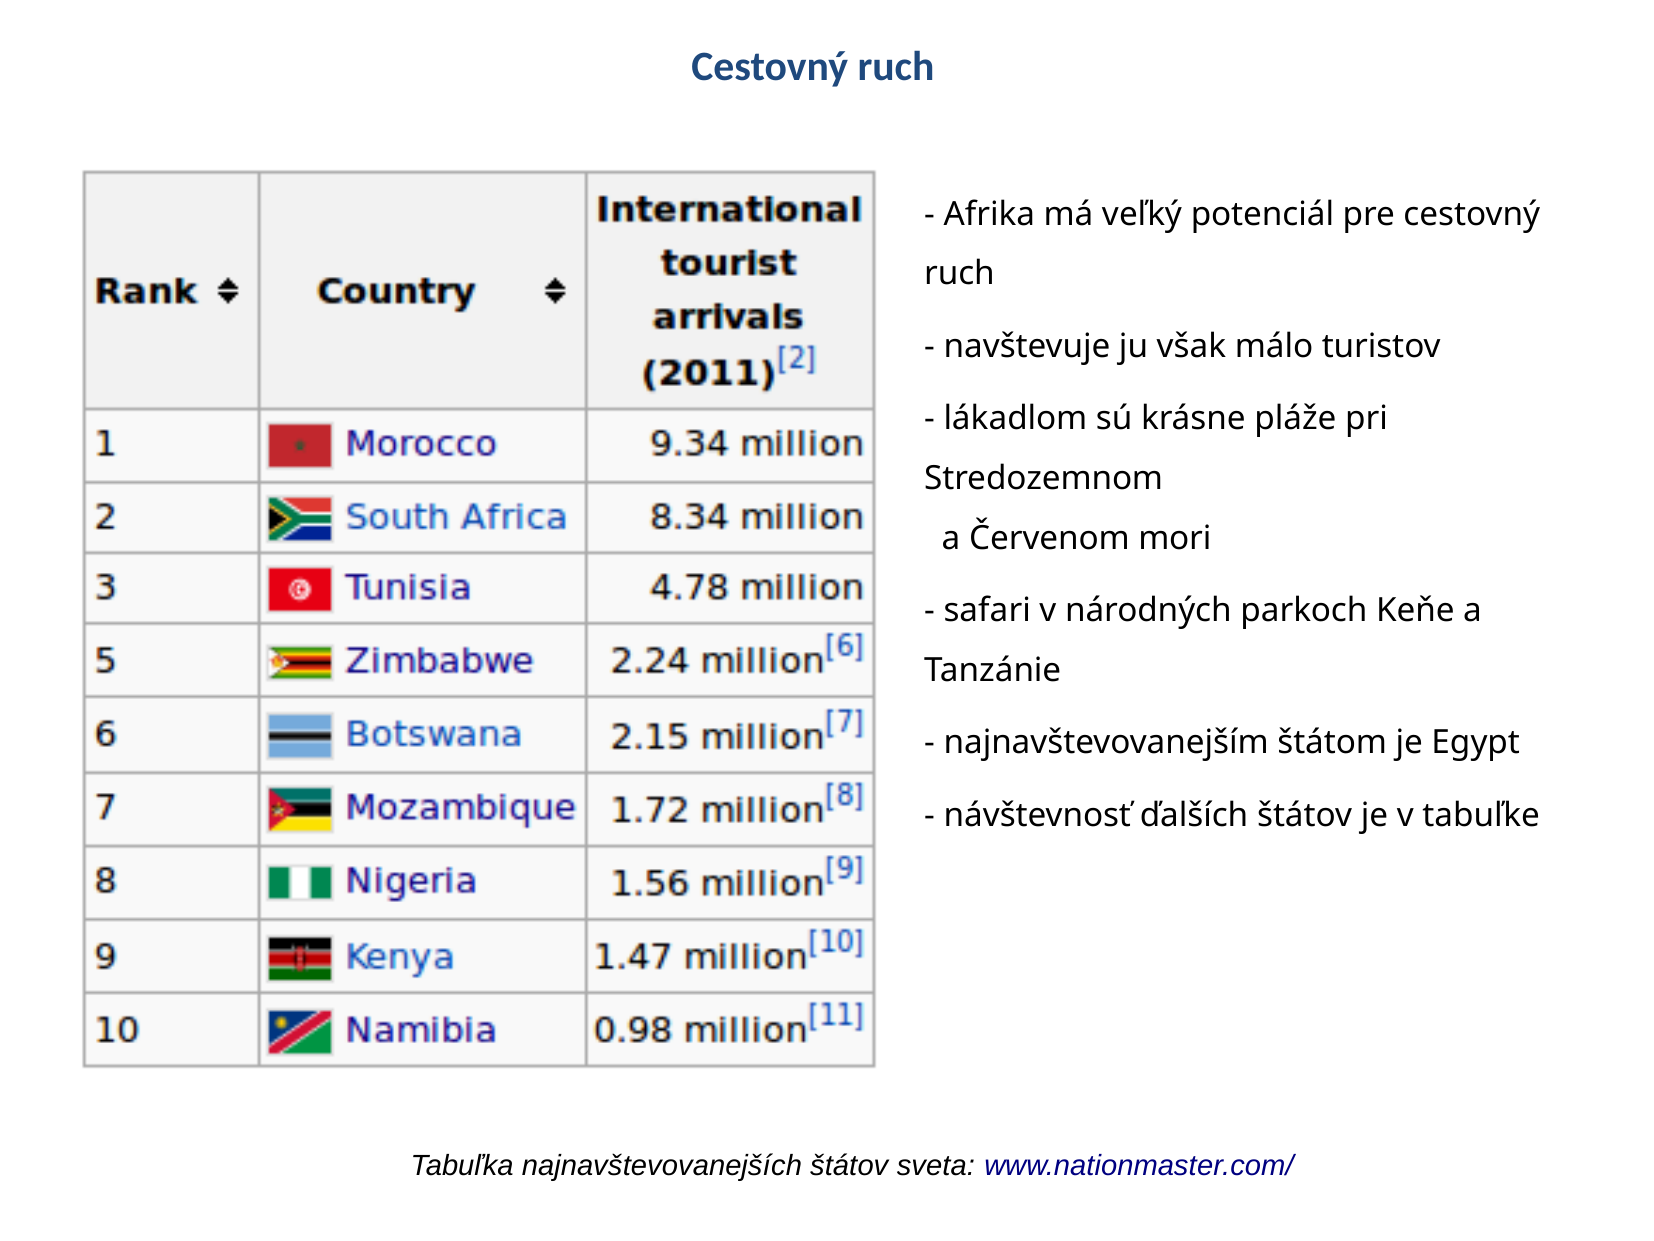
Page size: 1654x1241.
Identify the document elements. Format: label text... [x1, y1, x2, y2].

text_box - Afrika má veľký potenciál pre cestovný ruch - navštevuje ju však málo turistov - lákadlom sú krásne pláže pri Stredozemnom a Červenom mori - safari v národných parkoch Keňe a Tanzánie - najnavštevovanejším štátom je Egypt - návštevnosť ďalších štátov je v tabuľke [909, 163, 1619, 841]
picture [64, 135, 944, 1105]
text_box Tabuľka najnavštevovanejších štátov sveta: www.nationmaster.com/ [234, 1141, 1471, 1199]
text_box Cestovný ruch [328, 30, 1298, 97]
